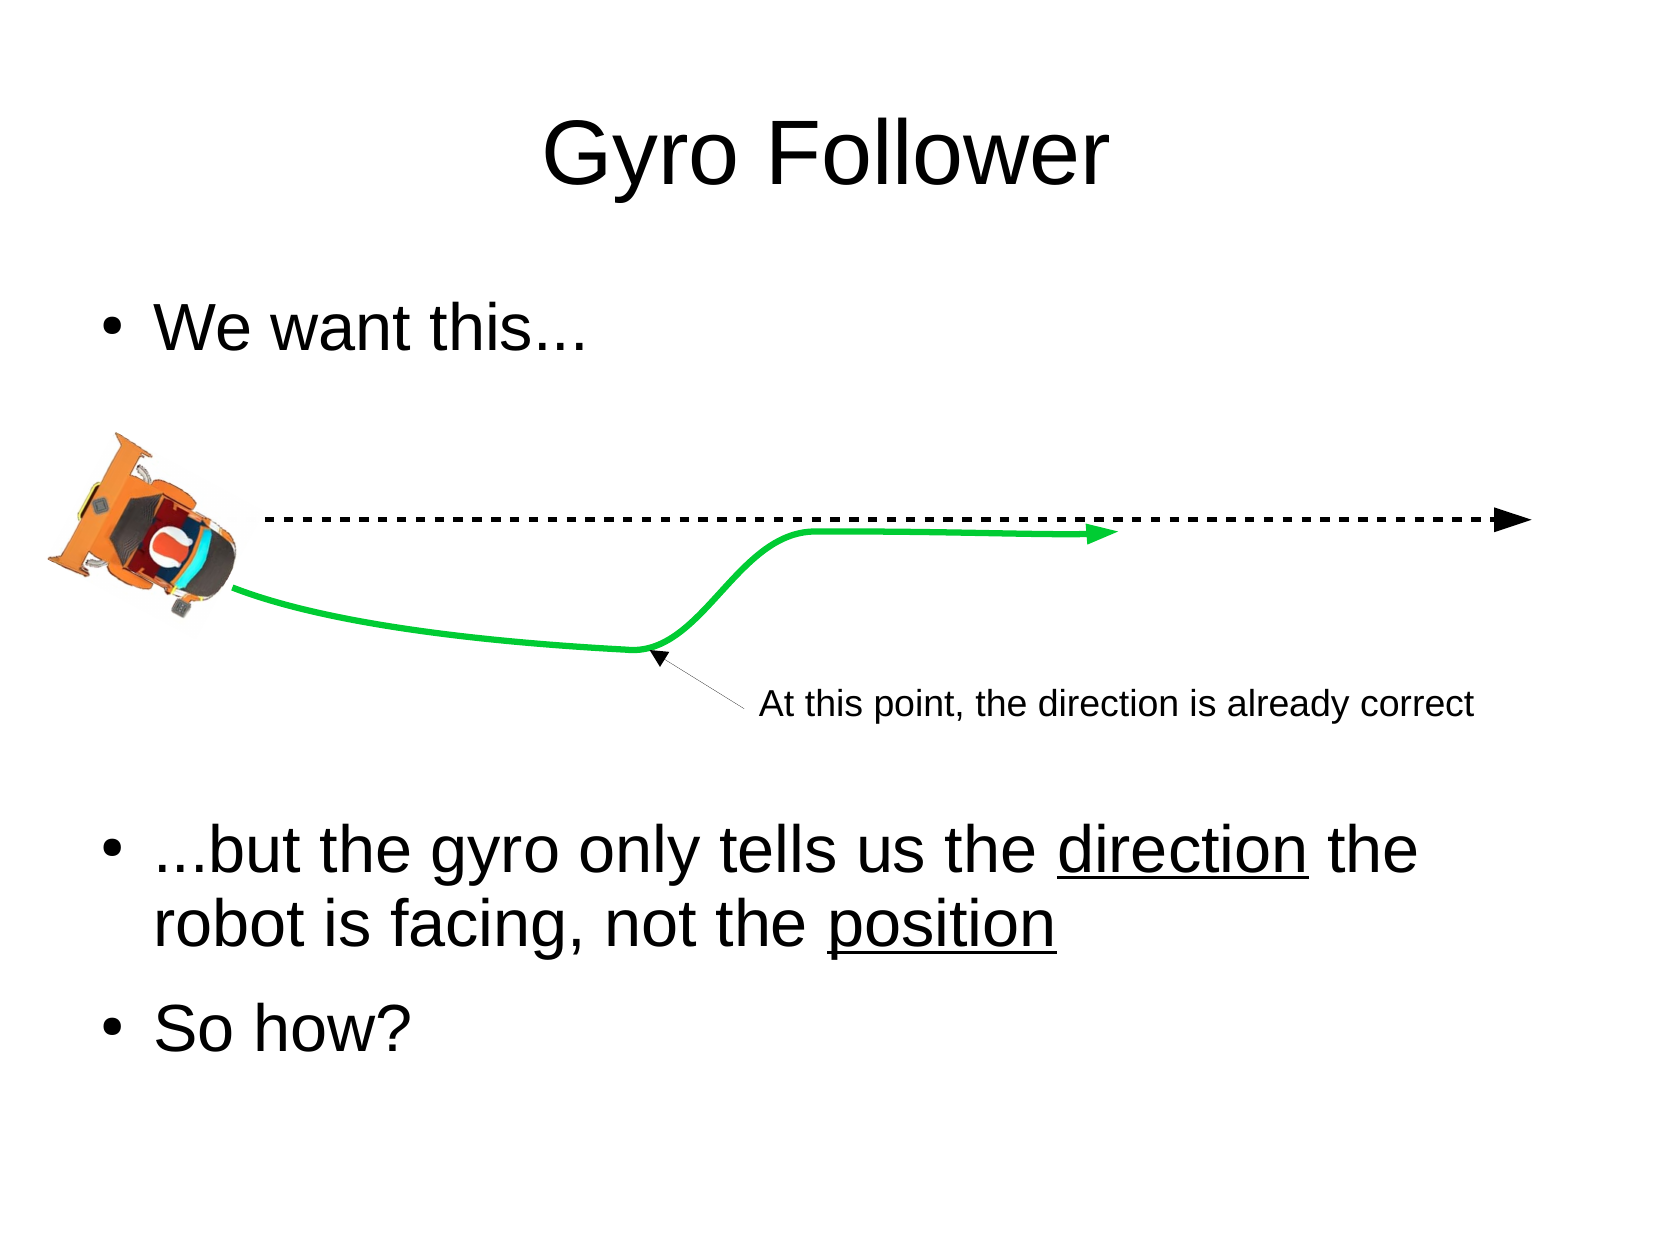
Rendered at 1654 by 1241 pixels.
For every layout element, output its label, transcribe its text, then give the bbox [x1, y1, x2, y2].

title Gyro Follower [82, 49, 1571, 257]
picture [46, 431, 264, 639]
text_box At this point, the direction is already correct [744, 675, 1490, 733]
list We want this... ...but the gyro only tells us the direction the robot is facing, not the position So how? [82, 290, 1571, 1099]
